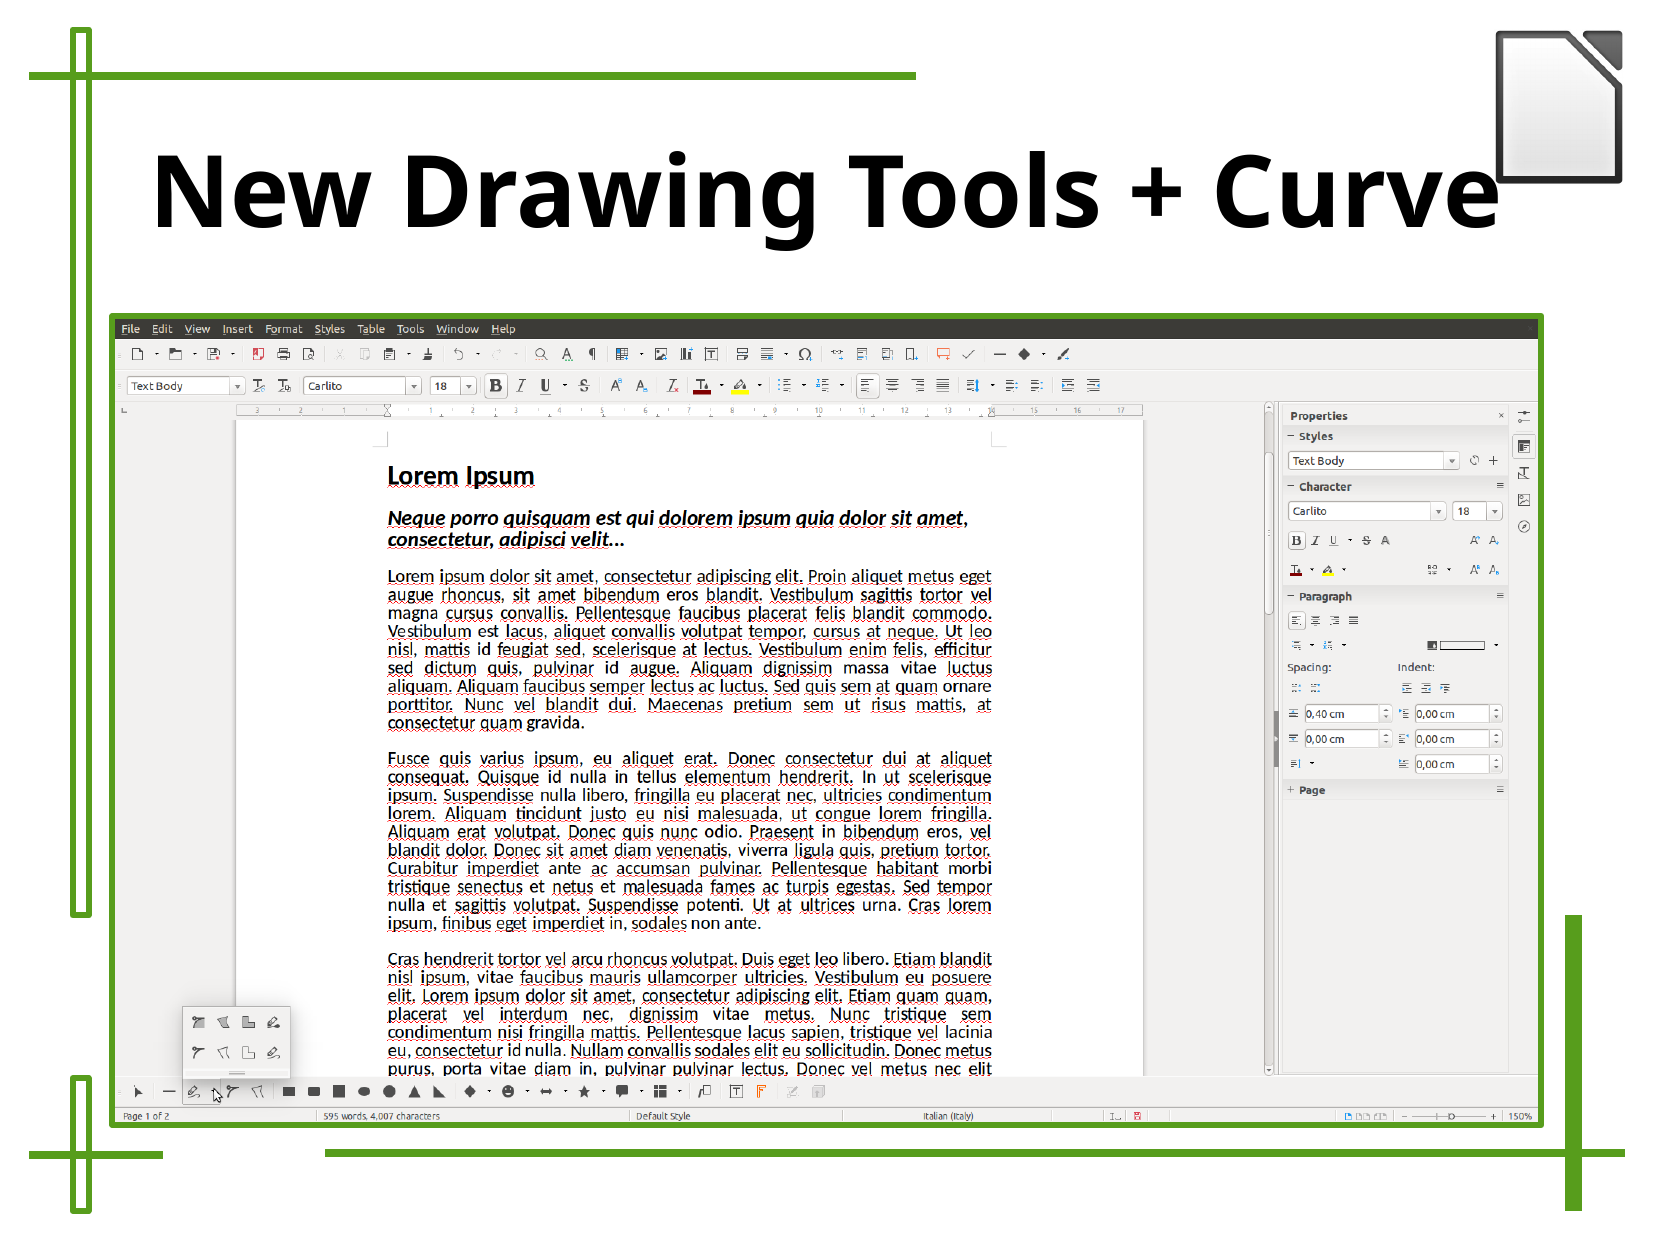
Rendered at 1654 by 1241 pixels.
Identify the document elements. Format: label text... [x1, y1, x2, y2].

picture [115, 318, 1539, 1123]
title New Drawing Tools + Curve [118, 118, 1536, 260]
picture [1494, 29, 1624, 186]
